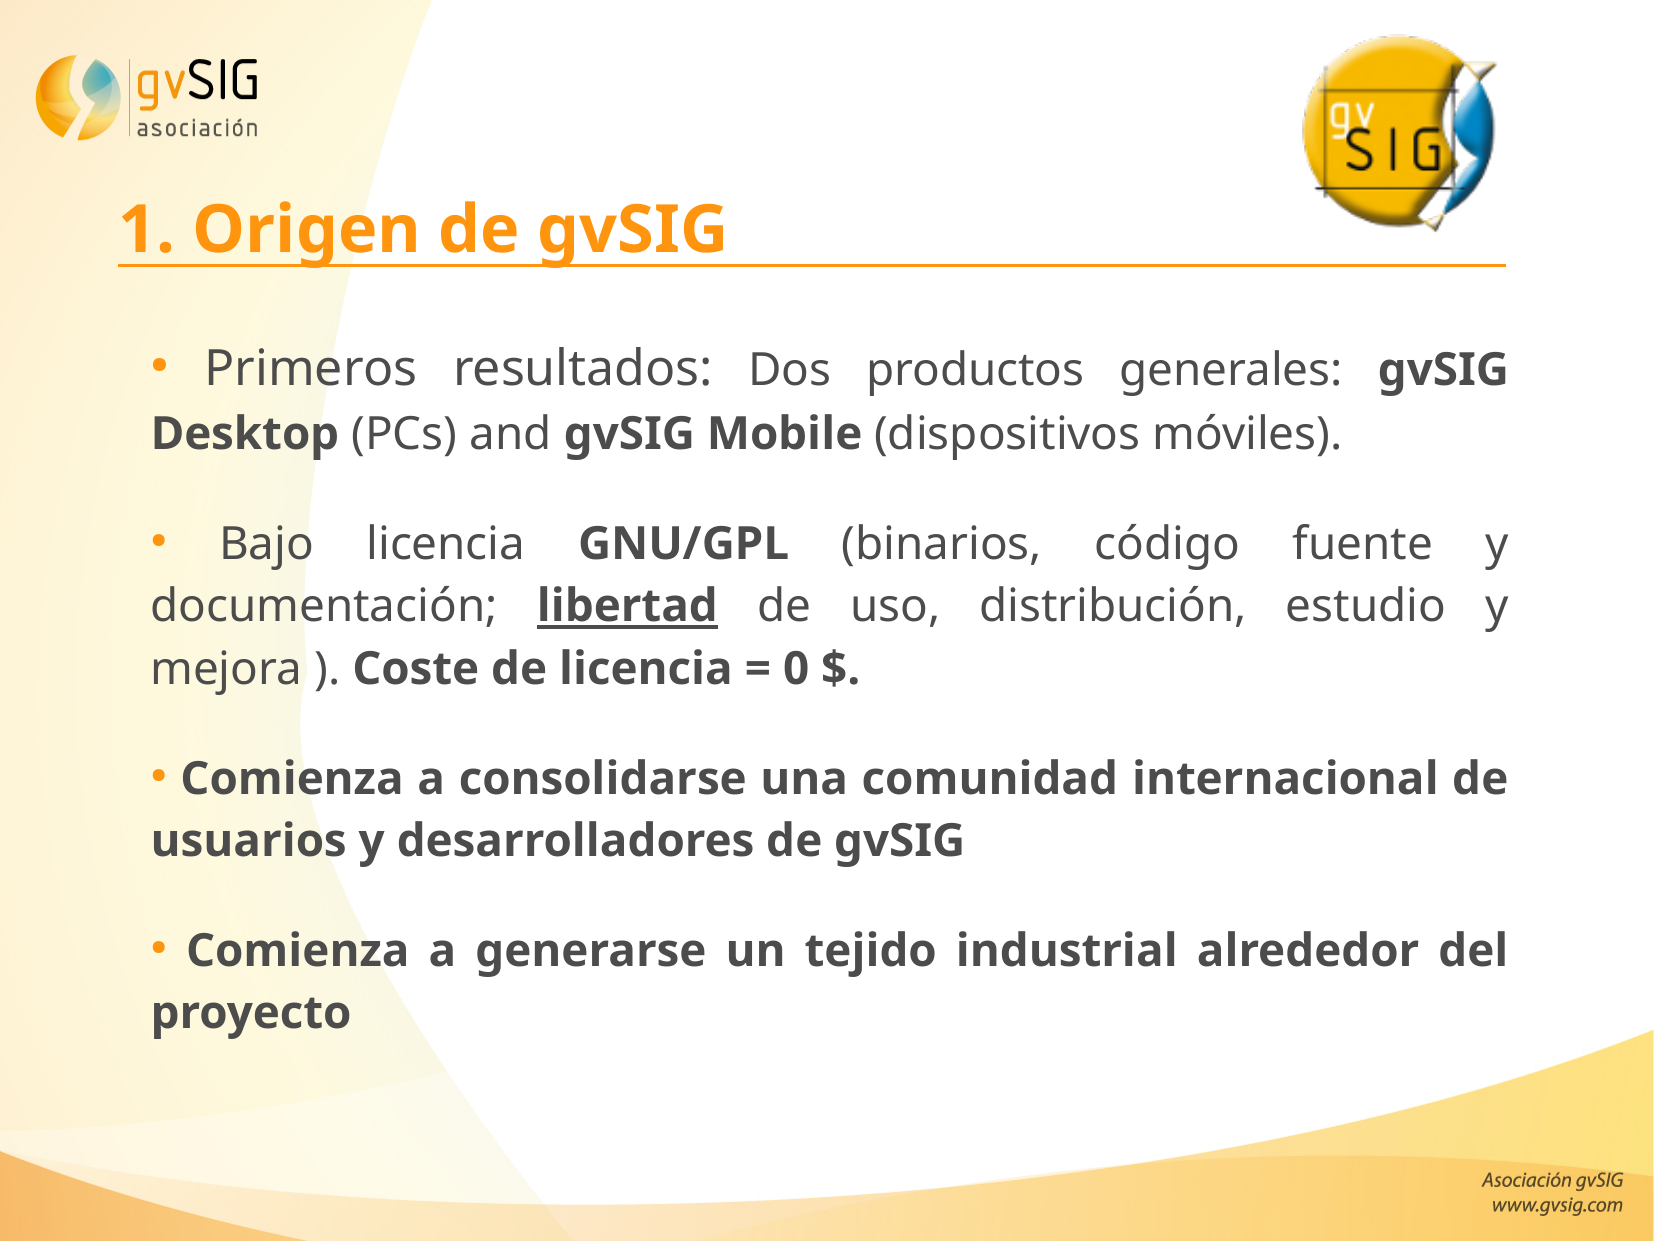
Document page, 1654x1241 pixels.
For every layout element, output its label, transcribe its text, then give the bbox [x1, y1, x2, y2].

text_box Primeros resultados: Dos productos generales: gvSIG Desktop (PCs) and gvSIG Mobile (dispositivos móviles). Bajo licencia GNU/GPL (binarios, código fuente y documentación; libertad de uso, distribución, estudio y mejora ). Coste de licencia = 0 $. Comienza a consolidarse una comunidad internacional de usuarios y desarrolladores de gvSIG Comienza a generarse un tejido industrial alrededor del proyecto [135, 324, 1524, 1019]
picture [0, 0, 1654, 1241]
title 1. Origen de gvSIG [118, 177, 1607, 276]
